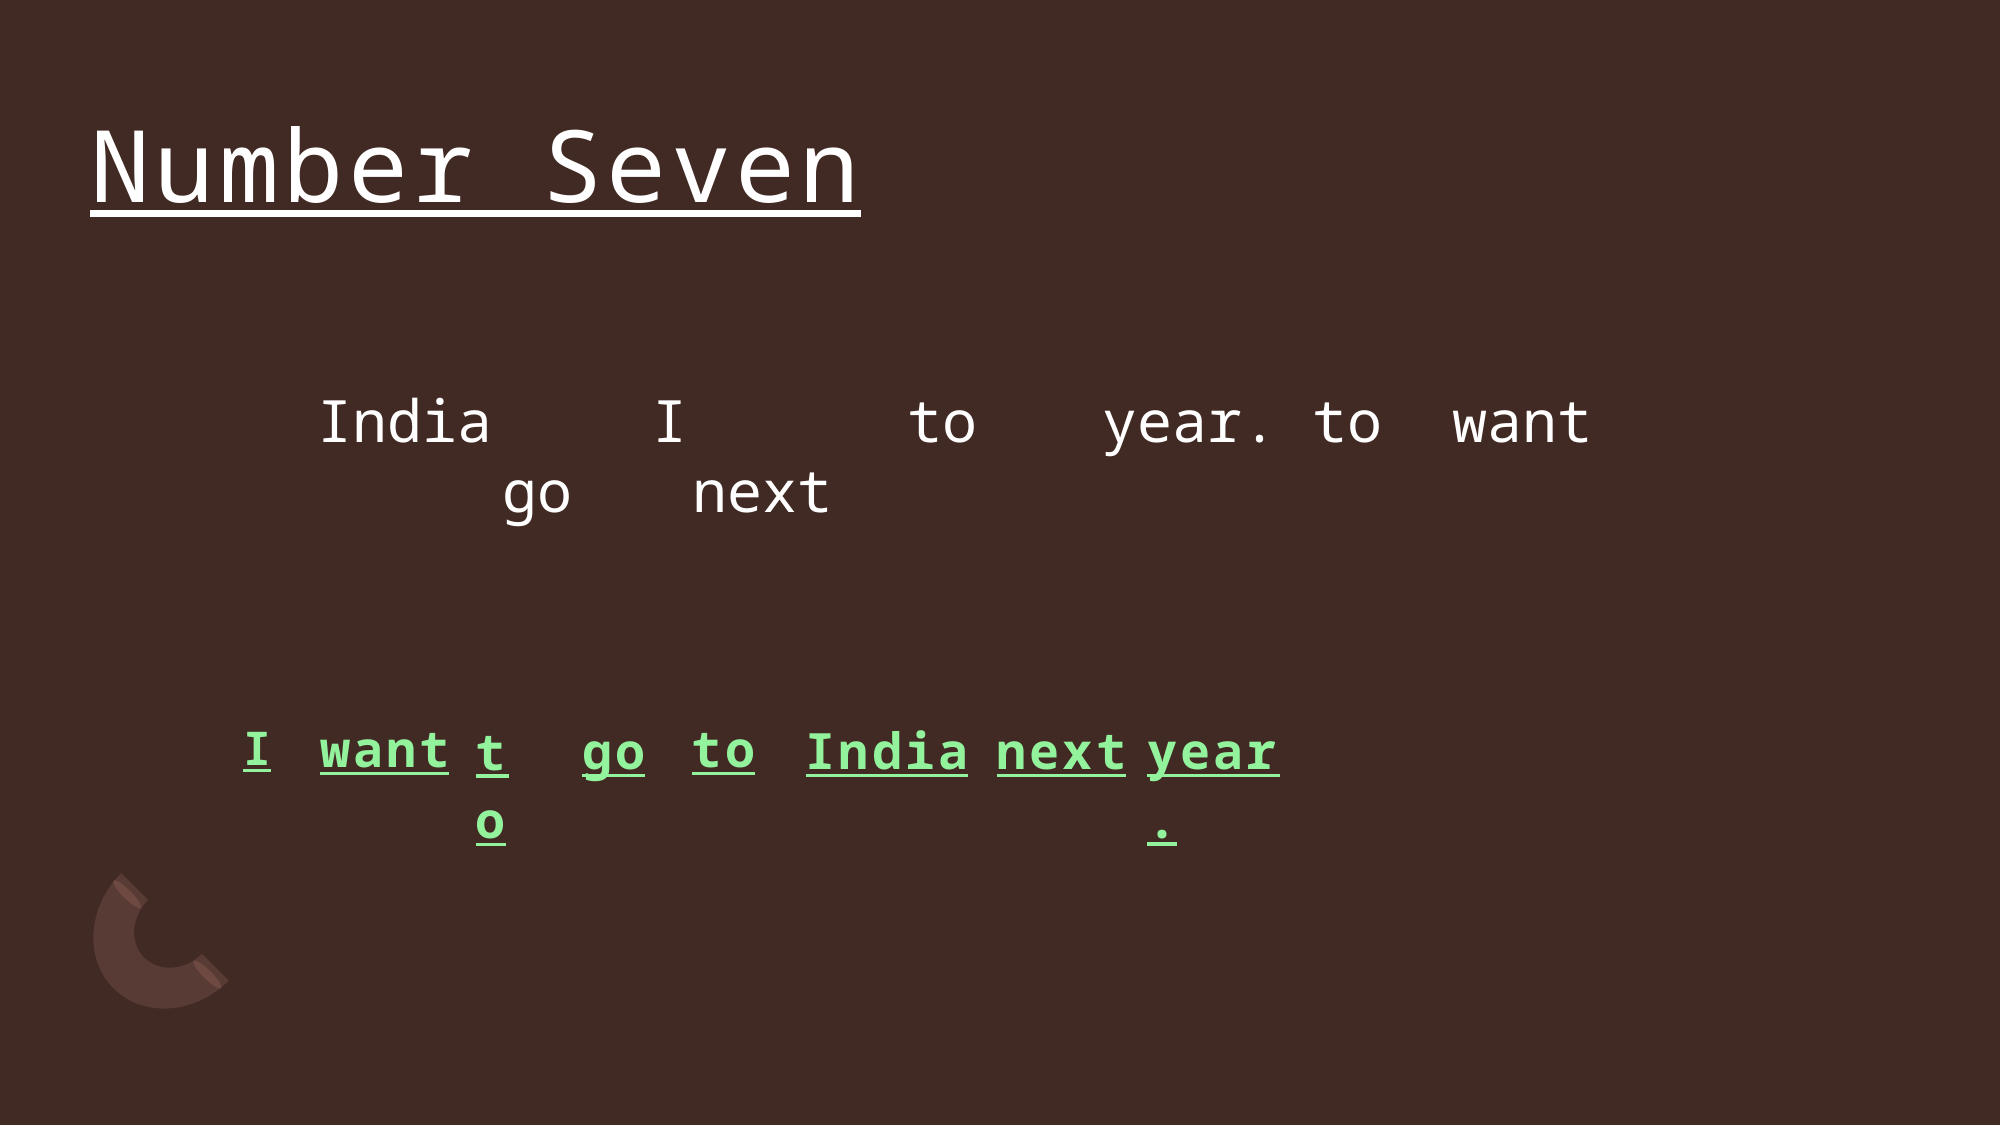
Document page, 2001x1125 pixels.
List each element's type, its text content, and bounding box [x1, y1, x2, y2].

text_box want [302, 691, 483, 789]
text_box go [564, 693, 706, 791]
text_box to [457, 694, 554, 791]
text_box to [673, 691, 1044, 789]
text_box next [978, 693, 1129, 791]
title Number Seven [90, 90, 1910, 309]
list I [225, 693, 338, 791]
text_box year. [1129, 693, 1305, 791]
text_box India [787, 693, 978, 791]
text_box India I to year. to want go next [302, 376, 1637, 533]
